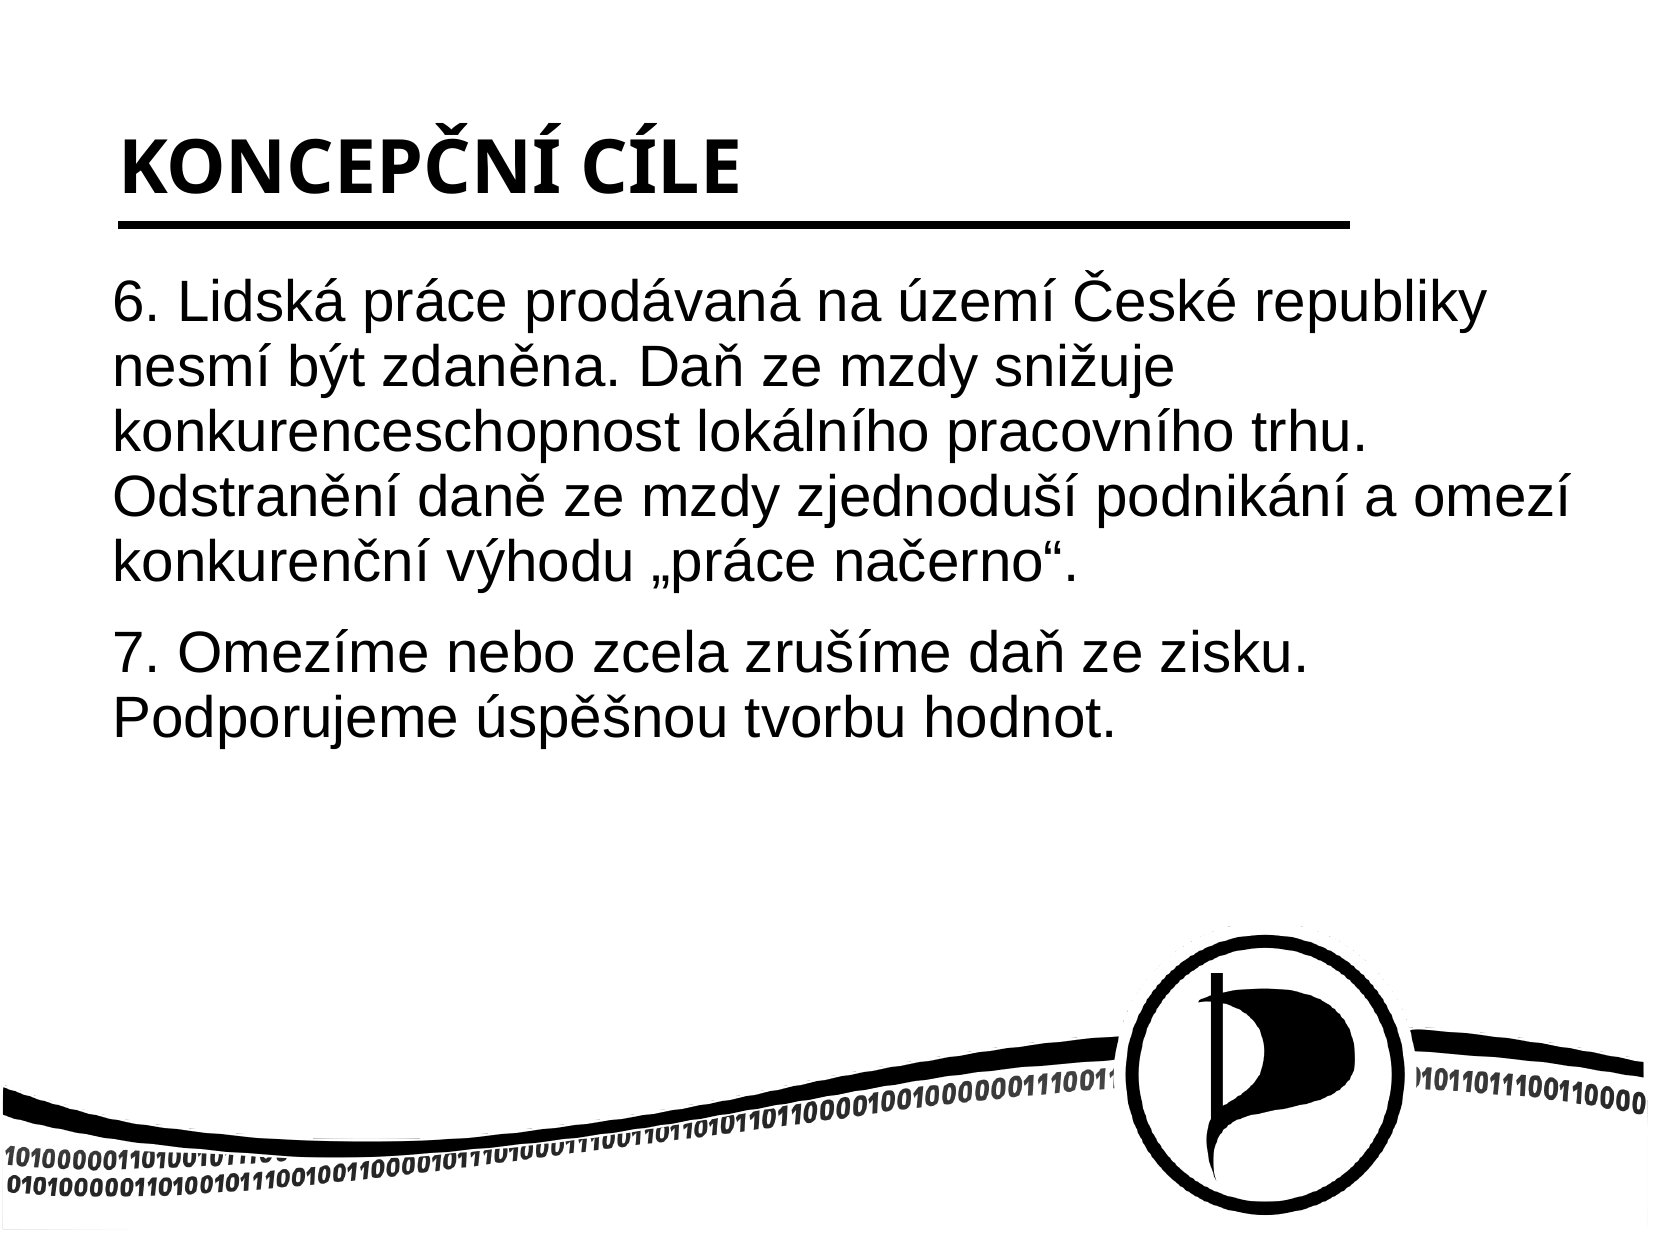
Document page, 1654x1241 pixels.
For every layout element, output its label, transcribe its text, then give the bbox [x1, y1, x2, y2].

picture [0, 922, 1648, 1230]
title KONCEPČNÍ CÍLE [118, 22, 1576, 216]
list 6. Lidská práce prodávaná na území České republiky nesmí být zdaněna. Daň ze mzdy snižuje konkurenceschopnost lokálního pracovního trhu. Odstranění daně ze mzdy zjednoduší podnikání a omezí konkurenční výhodu „práce načerno“. 7. Omezíme nebo zcela zrušíme daň ze zisku. Podporujeme úspěšnou tvorbu hodnot. [112, 268, 1576, 1088]
